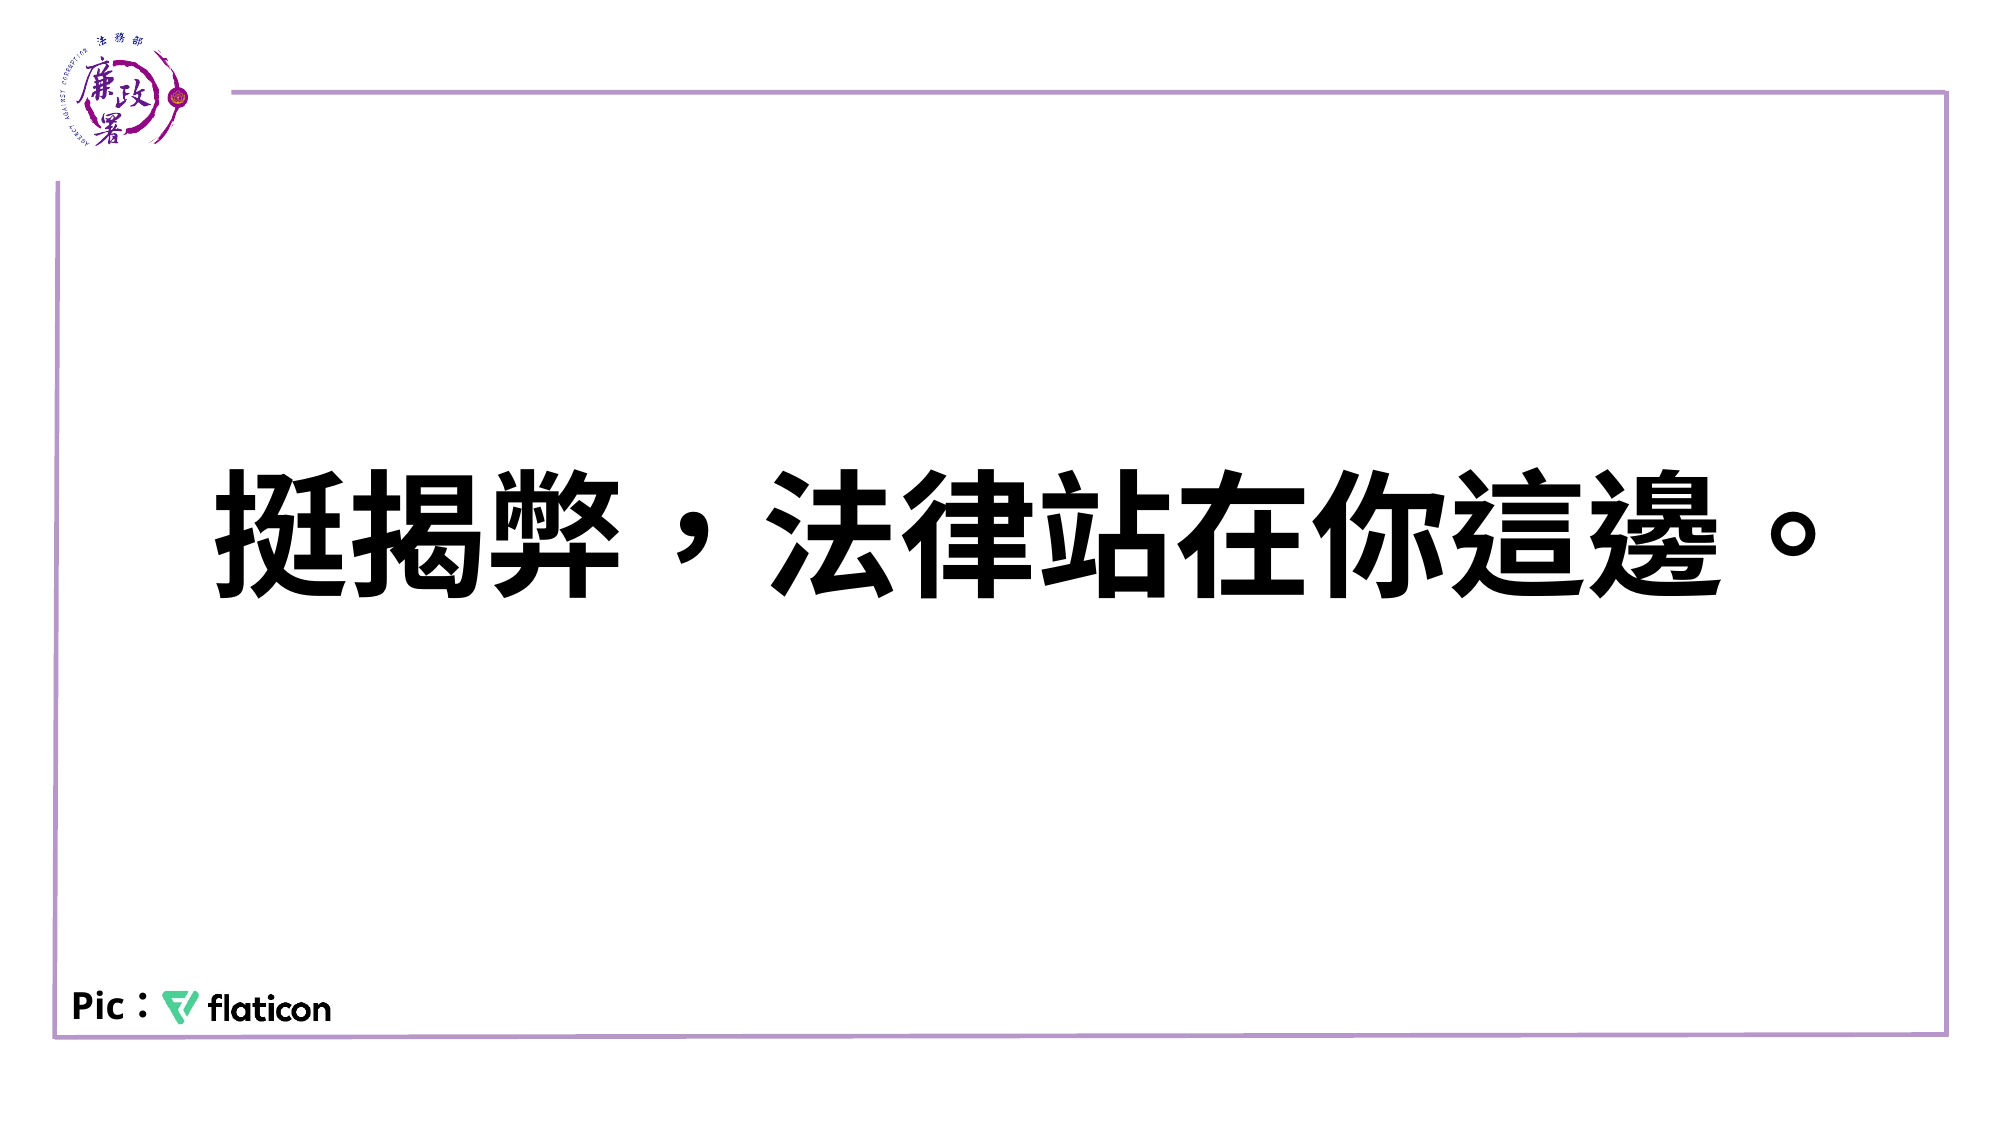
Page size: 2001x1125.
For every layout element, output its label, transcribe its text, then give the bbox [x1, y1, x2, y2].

text_box 挺揭弊，法律站在你這邊。 [197, 441, 1877, 622]
picture [60, 32, 188, 146]
text_box Pic： [55, 974, 178, 1035]
picture [159, 988, 334, 1028]
